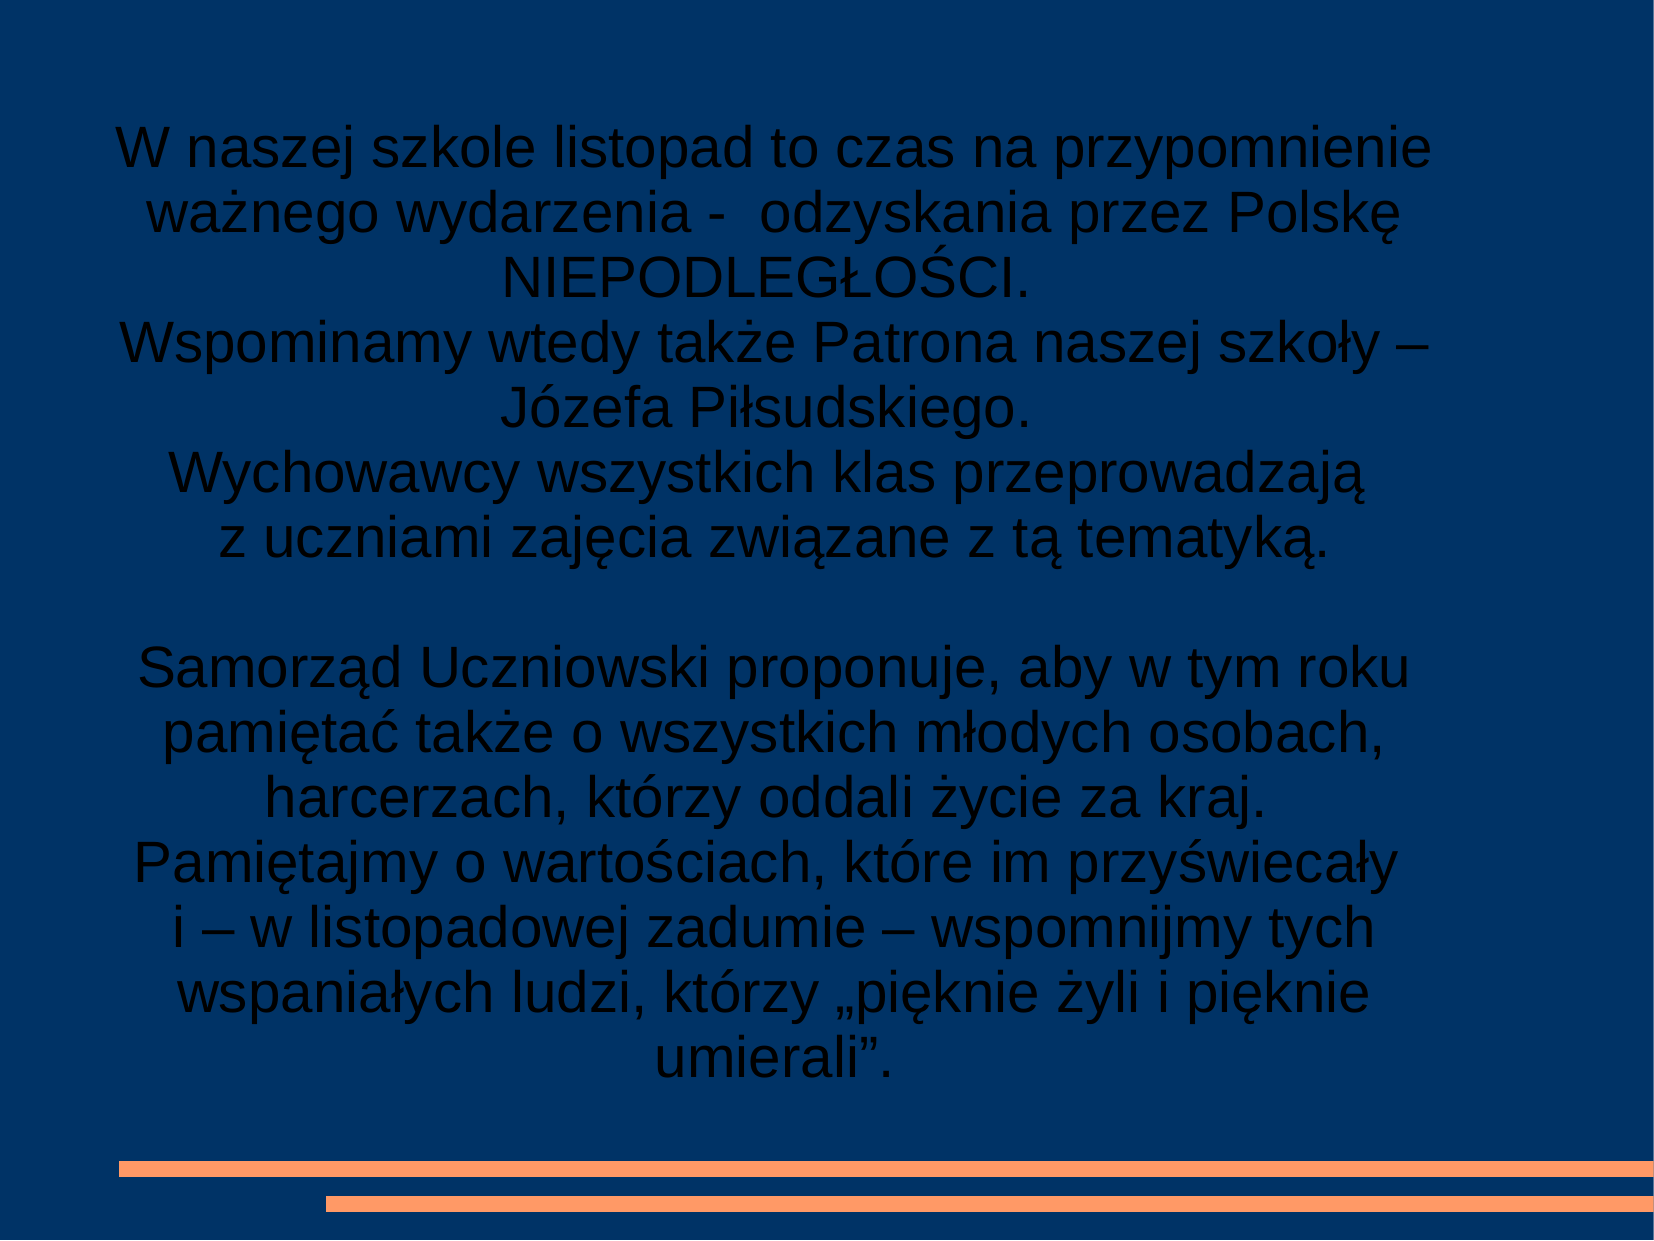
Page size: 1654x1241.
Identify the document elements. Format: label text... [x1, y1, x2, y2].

text_box W naszej szkole listopad to czas na przypomnienie ważnego wydarzenia - odzyskania przez Polskę NIEPODLEGŁOŚCI. Wspominamy wtedy także Patrona naszej szkoły – Józefa Piłsudskiego. Wychowawcy wszystkich klas przeprowadzają z uczniami zajęcia związane z tą tematyką. Samorząd Uczniowski proponuje, aby w tym roku pamiętać także o wszystkich młodych osobach, harcerzach, którzy oddali życie za kraj. Pamiętajmy o wartościach, które im przyświecały i – w listopadowej zadumie – wspomnijmy tych wspaniałych ludzi, którzy „pięknie żyli i pięknie umierali”. [97, 107, 1453, 1094]
